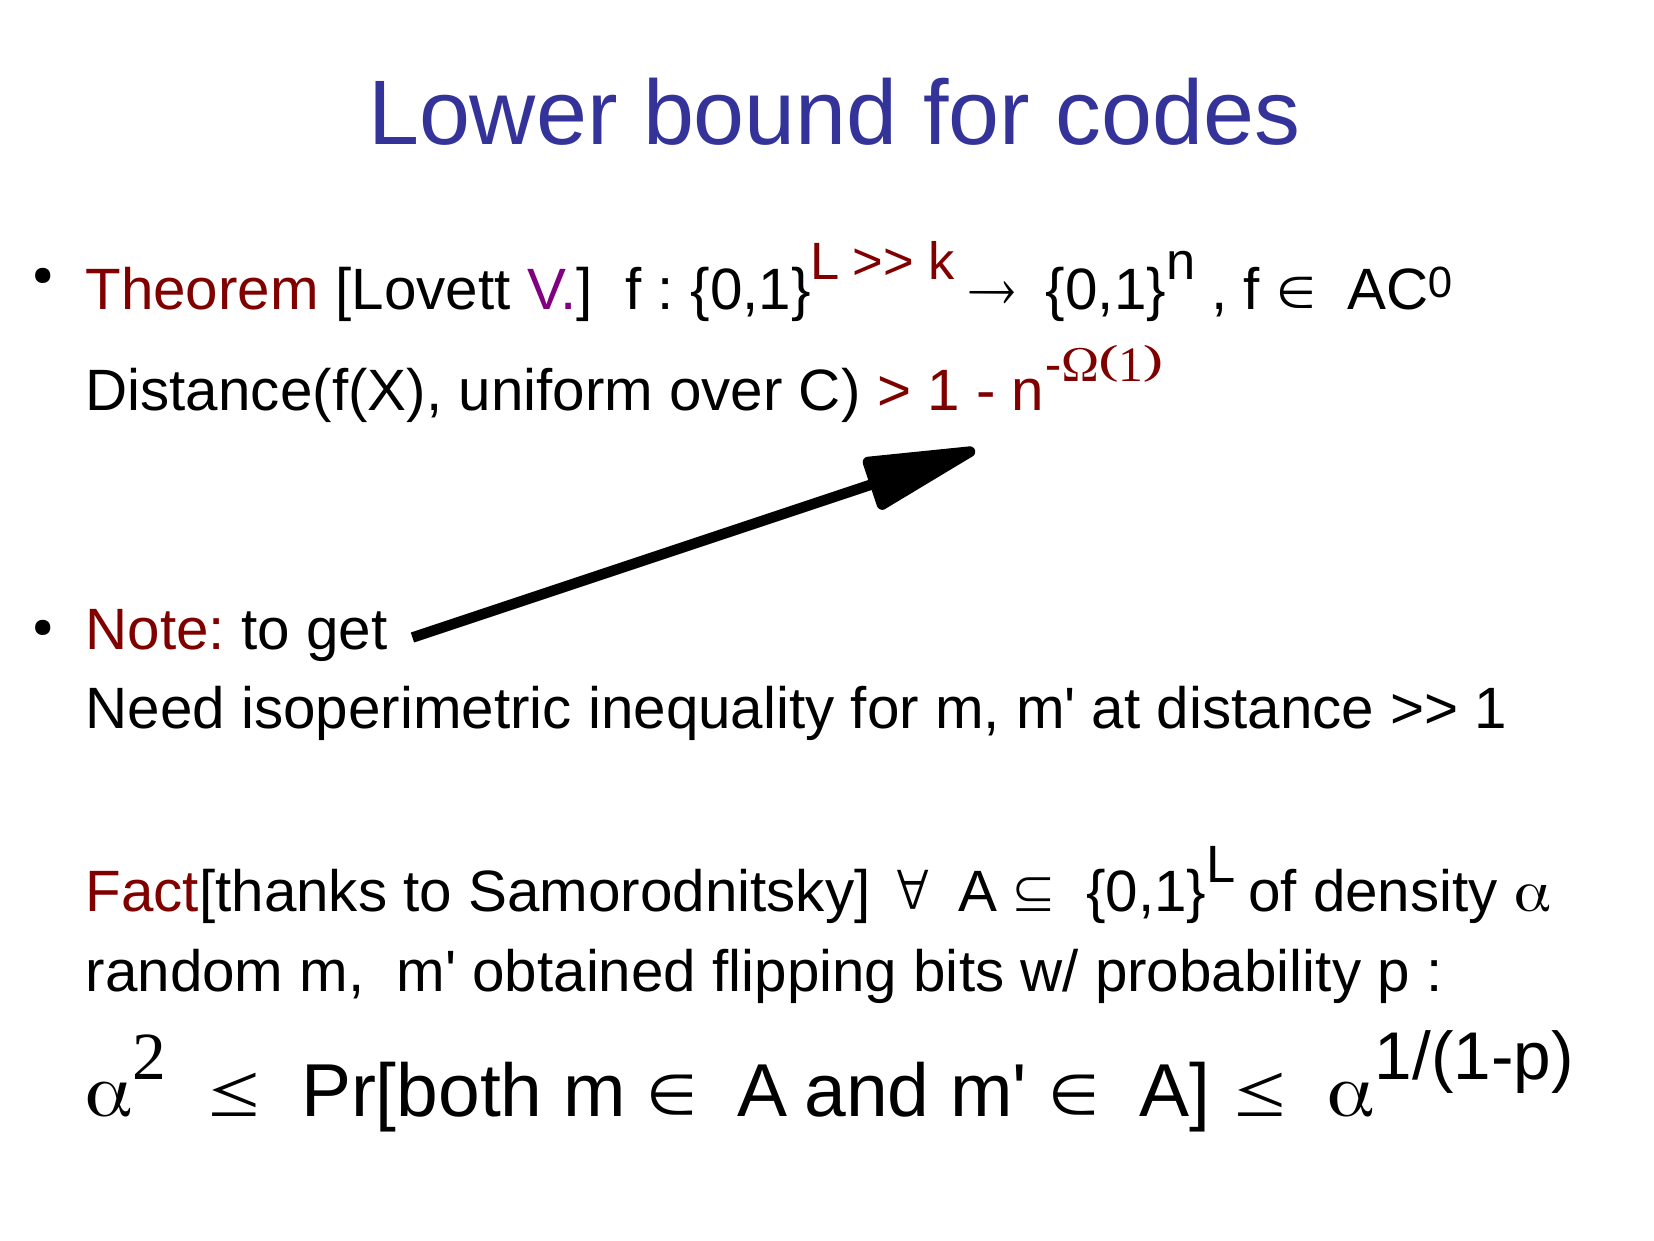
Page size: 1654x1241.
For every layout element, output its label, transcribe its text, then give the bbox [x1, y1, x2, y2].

title Lower bound for codes [131, 0, 1538, 226]
list Theorem [Lovett V.] f : {0,1}L >> k  {0,1}n , f  AC0 Distance(f(X), uniform over C) > 1 - n-(1) Note: to get Need isoperimetric inequality for m, m' at distance >> 1 Fact[thanks to Samorodnitsky]  A  {0,1}L of density  random m, m' obtained flipping bits w/ probability p : 2  Pr[both m  A and m'  A]  1/(1-p) [0, 225, 1654, 1238]
